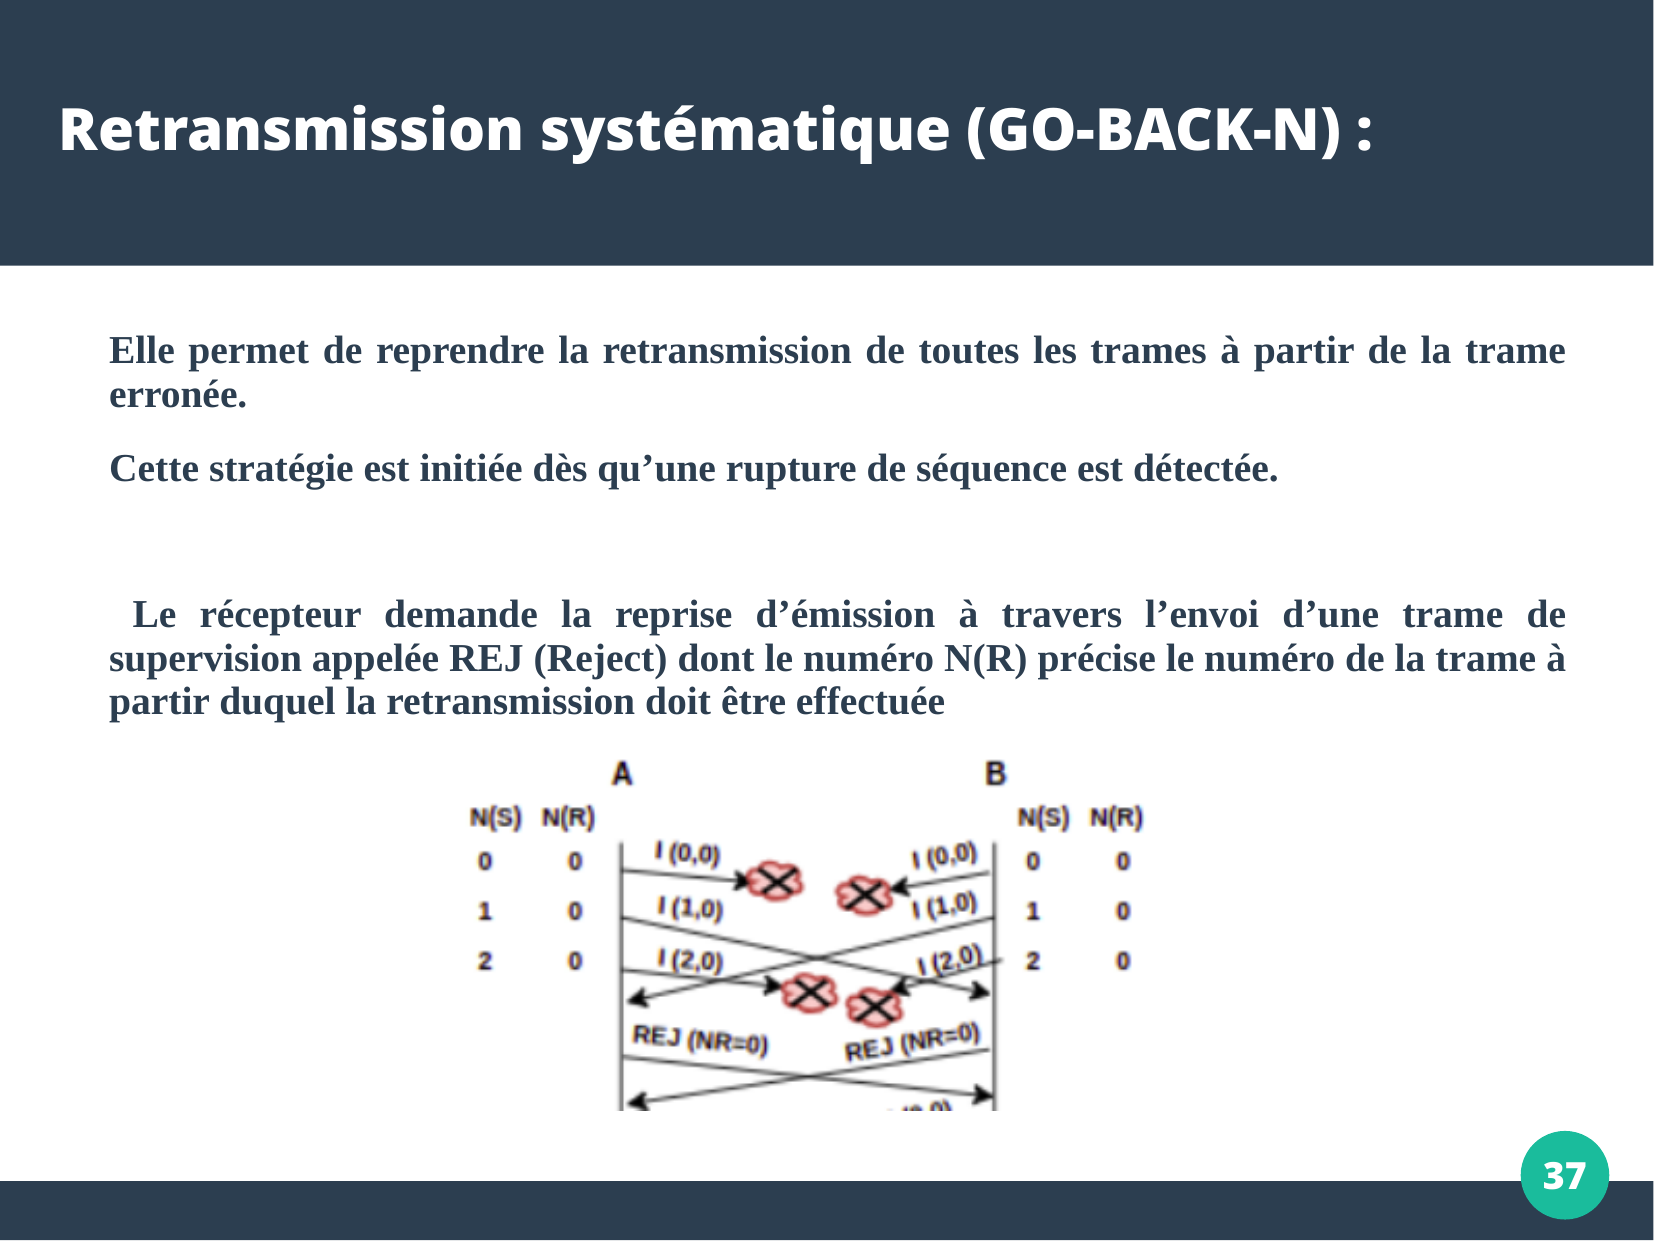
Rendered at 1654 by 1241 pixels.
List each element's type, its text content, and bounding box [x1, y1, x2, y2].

picture [448, 744, 1202, 1111]
text_box Elle permet de reprendre la retransmission de toutes les trames à partir de la trame erronée. Cette stratégie est initiée dès qu’une rupture de séquence est détectée. Le récepteur demande la reprise d’émission à travers l’envoi d’une trame de supervision appelée REJ (Reject) dont le numéro N(R) précise le numéro de la trame à partir duquel la retransmission doit être effectuée [94, 321, 1583, 863]
title Retransmission systématique (GO-BACK-N) : [59, 49, 1595, 207]
